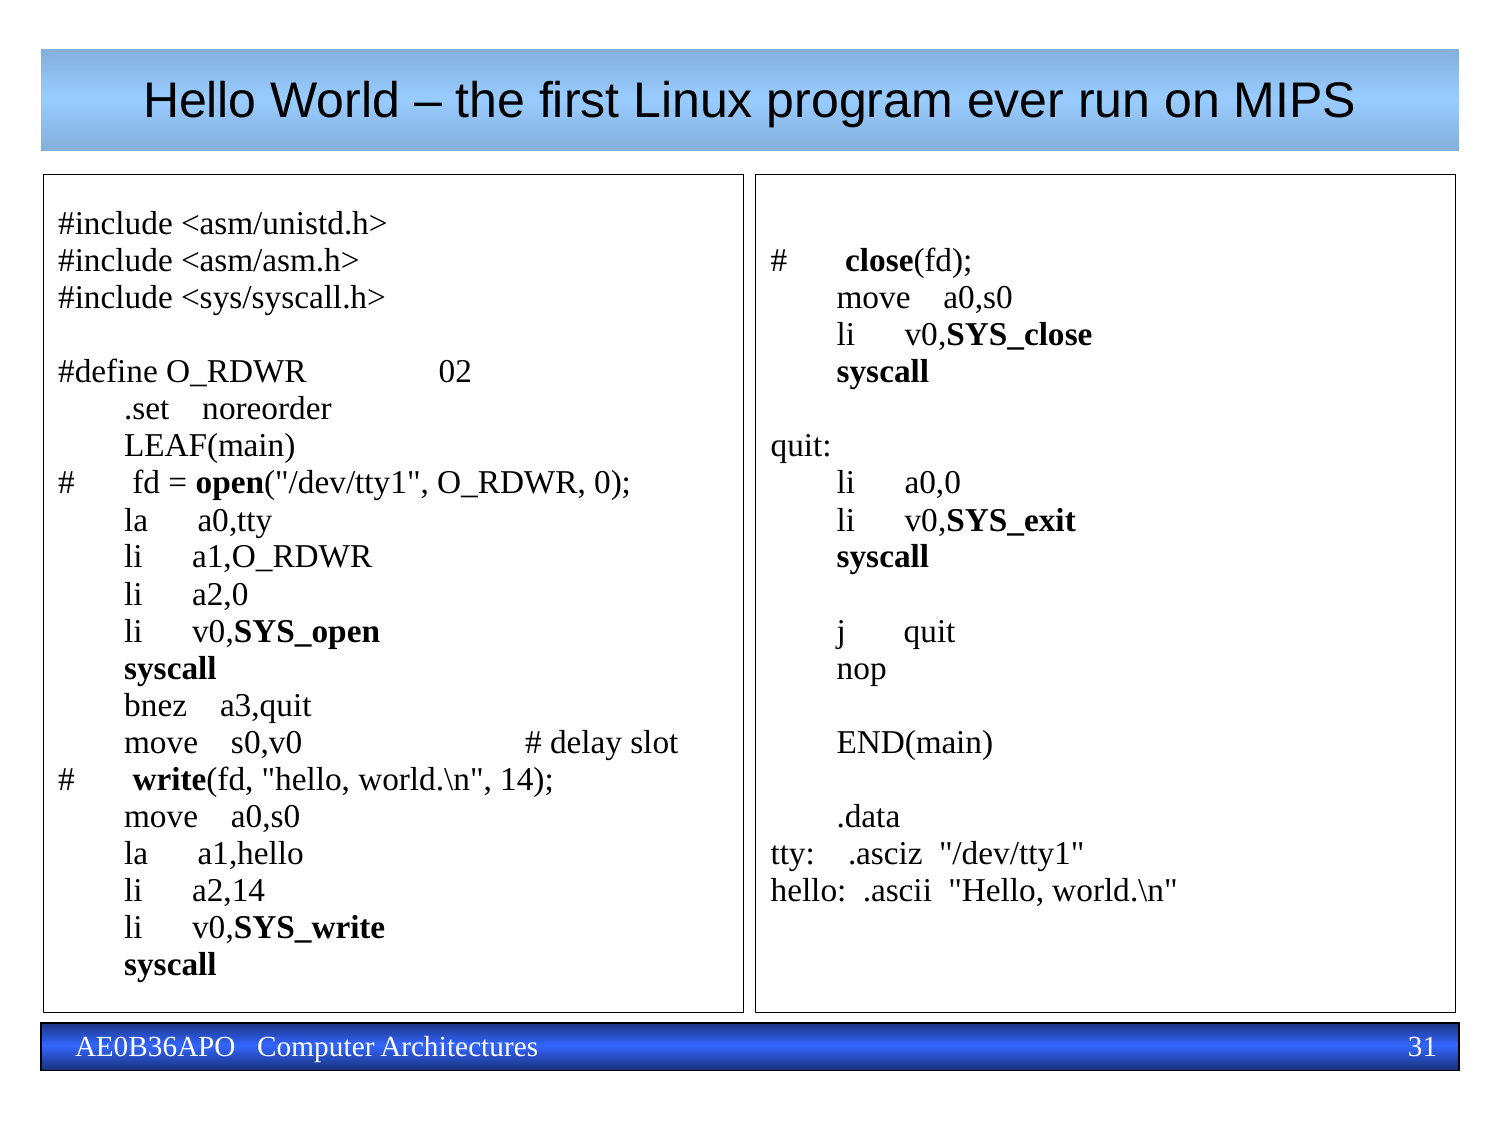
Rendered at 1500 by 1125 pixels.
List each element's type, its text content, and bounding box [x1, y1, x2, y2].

title Hello World – the first Linux program ever run on MIPS [41, 49, 1459, 151]
text_box #include <asm/unistd.h> #include <asm/asm.h> #include <sys/syscall.h> #define O_RDWR 02 .set noreorder LEAF(main) # fd = open("/dev/tty1", O_RDWR, 0); la a0,tty li a1,O_RDWR li a2,0 li v0,SYS_open syscall bnez a3,quit move s0,v0 # delay slot # write(fd, "hello, world.\n", 14); move a0,s0 la a1,hello li a2,14 li v0,SYS_write syscall [43, 174, 744, 1013]
text_box # close(fd); move a0,s0 li v0,SYS_close syscall quit: li a0,0 li v0,SYS_exit syscall j quit nop END(main) .data tty: .asciz "/dev/tty1" hello: .ascii "Hello, world.\n" [755, 174, 1456, 1013]
